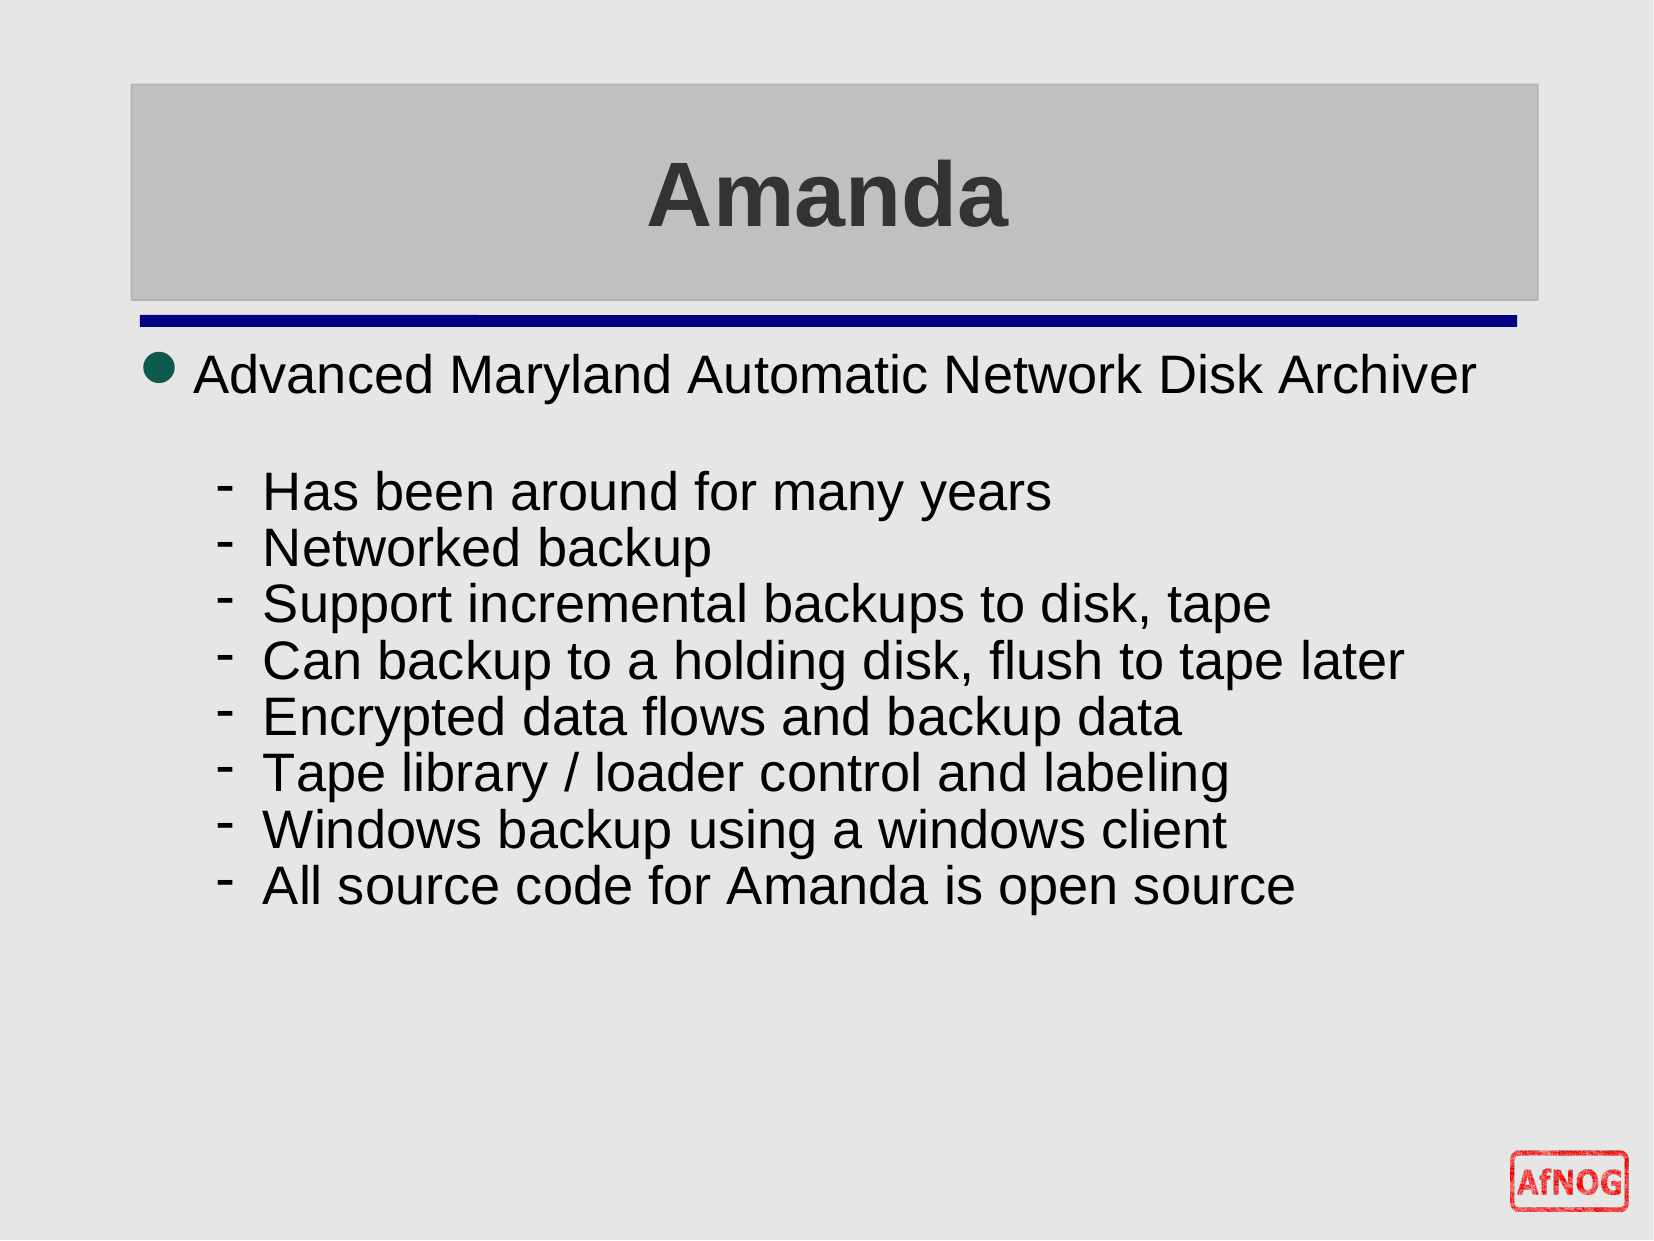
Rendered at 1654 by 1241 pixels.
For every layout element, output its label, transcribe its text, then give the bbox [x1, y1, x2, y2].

text_box Amanda [121, 91, 1534, 299]
text_box Advanced Maryland Automatic Network Disk Archiver Has been around for many years Networked backup Support incremental backups to disk, tape Can backup to a holding disk, flush to tape later Encrypted data flows and backup data Tape library / loader control and labeling Windows backup using a windows client All source code for Amanda is open source [121, 344, 1534, 1127]
picture [1510, 1150, 1629, 1212]
